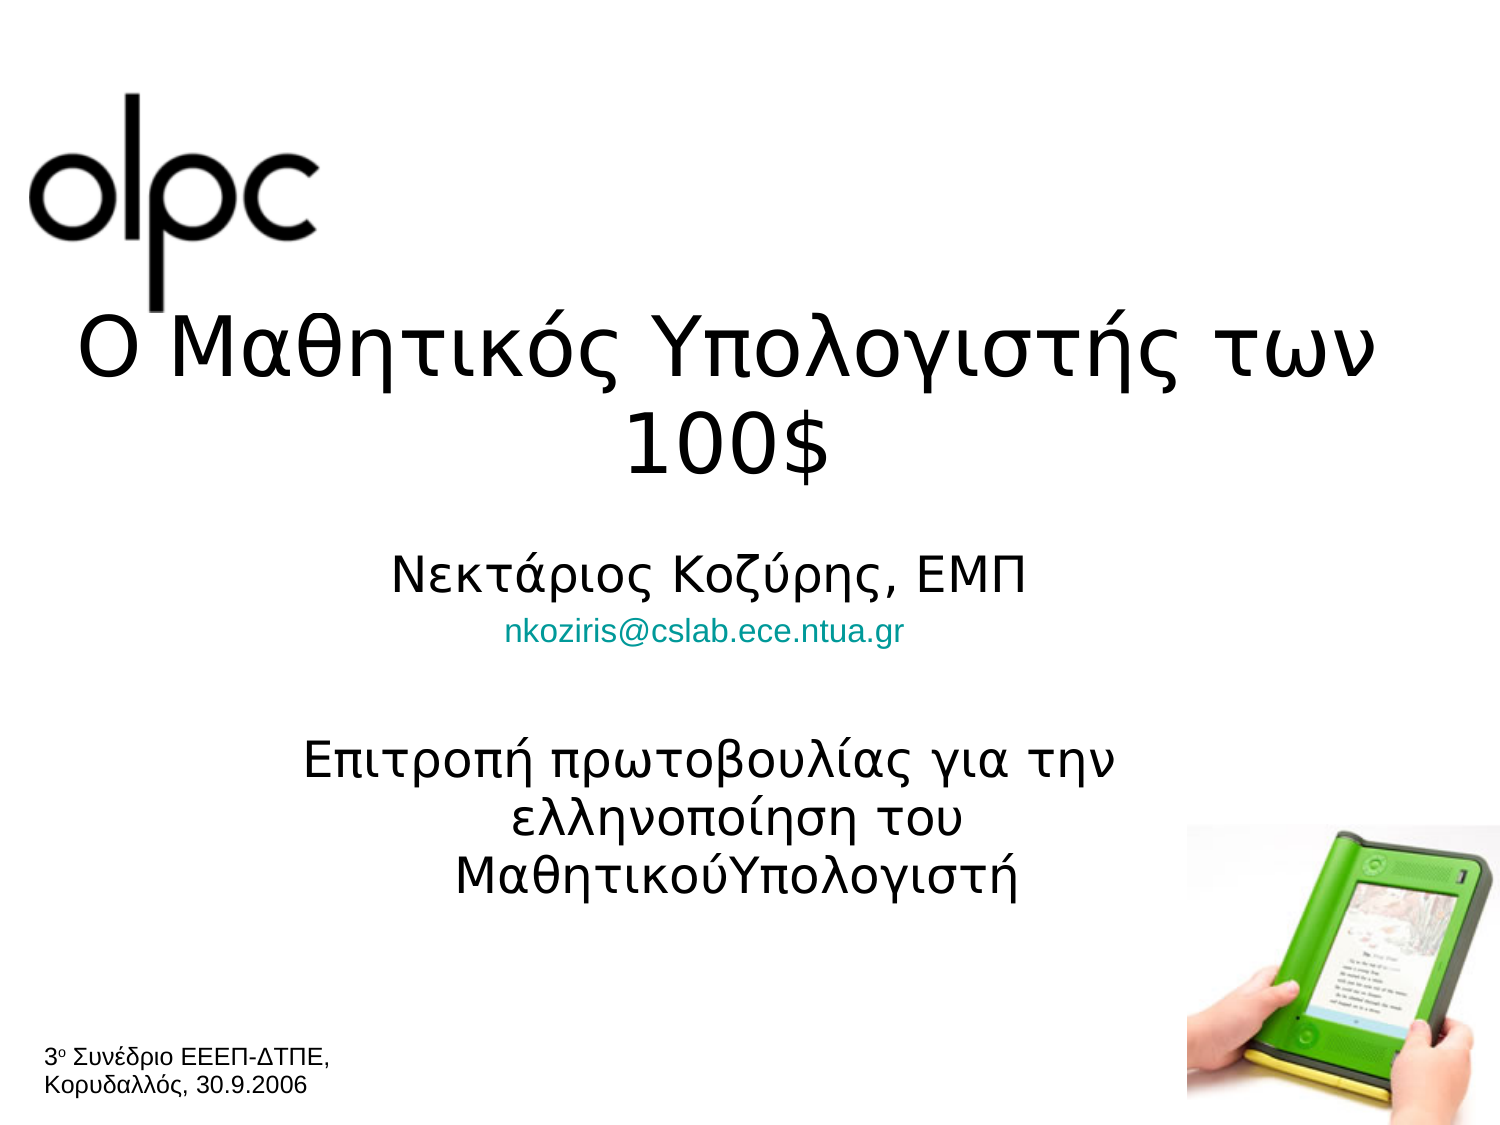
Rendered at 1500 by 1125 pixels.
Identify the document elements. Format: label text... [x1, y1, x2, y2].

text_box 3ο Συνέδριο ΕΕΕΠ-ΔΤΠΕ, Κορυδαλλός, 30.9.2006 [29, 1034, 467, 1107]
title Ο Μαθητικός Υπολογιστής των 100$ [29, 302, 1426, 491]
picture [1187, 824, 1500, 1125]
list Νεκτάριος Κοζύρης, ΕΜΠ nkoziris@cslab.ece.ntua.gr Επιτροπή πρωτοβουλίας για την ελληνοποίηση του ΜαθητικούΥπολογιστή [159, 538, 1260, 1013]
picture [29, 0, 342, 313]
